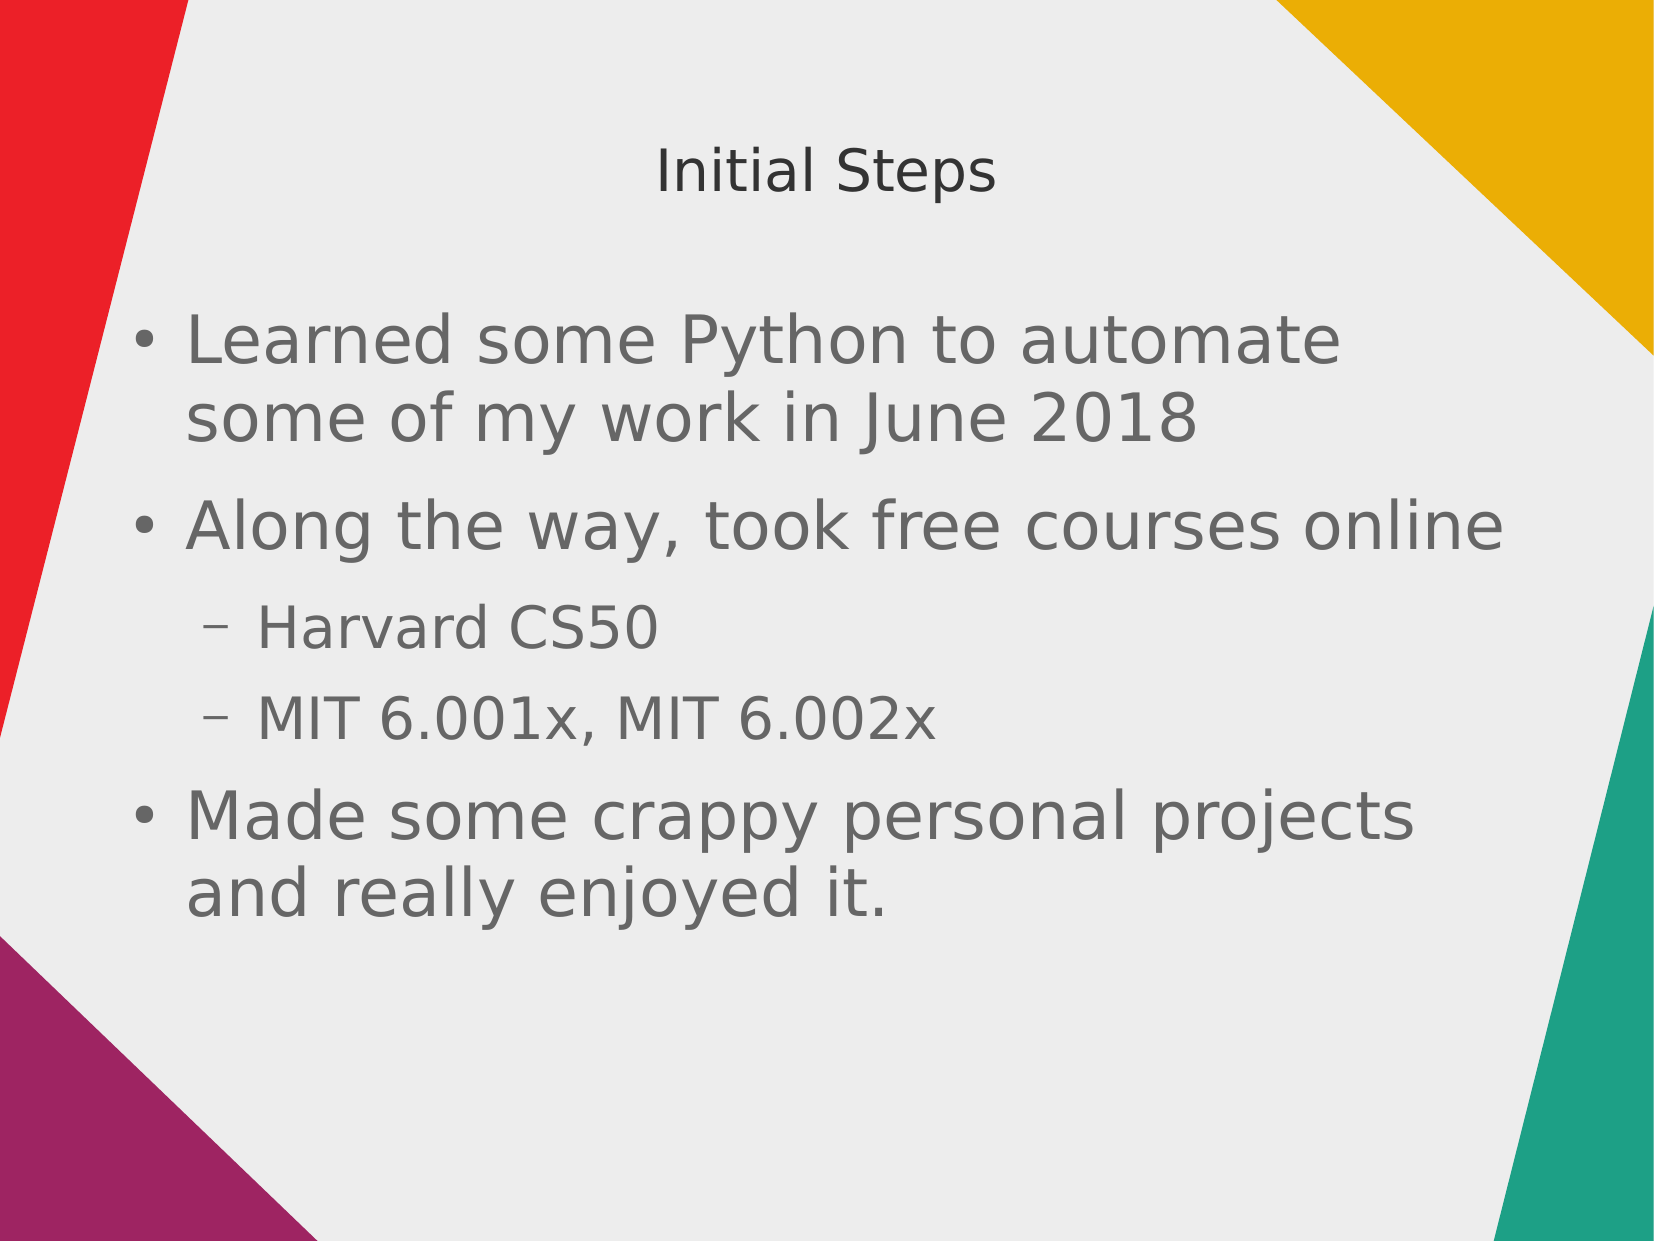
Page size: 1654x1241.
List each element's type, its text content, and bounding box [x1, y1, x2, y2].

list Learned some Python to automate some of my work in June 2018 Along the way, took free courses online Harvard CS50 MIT 6.001x, MIT 6.002x Made some crappy personal projects and really enjoyed it. [114, 302, 1539, 1033]
title Initial Steps [114, 73, 1539, 271]
